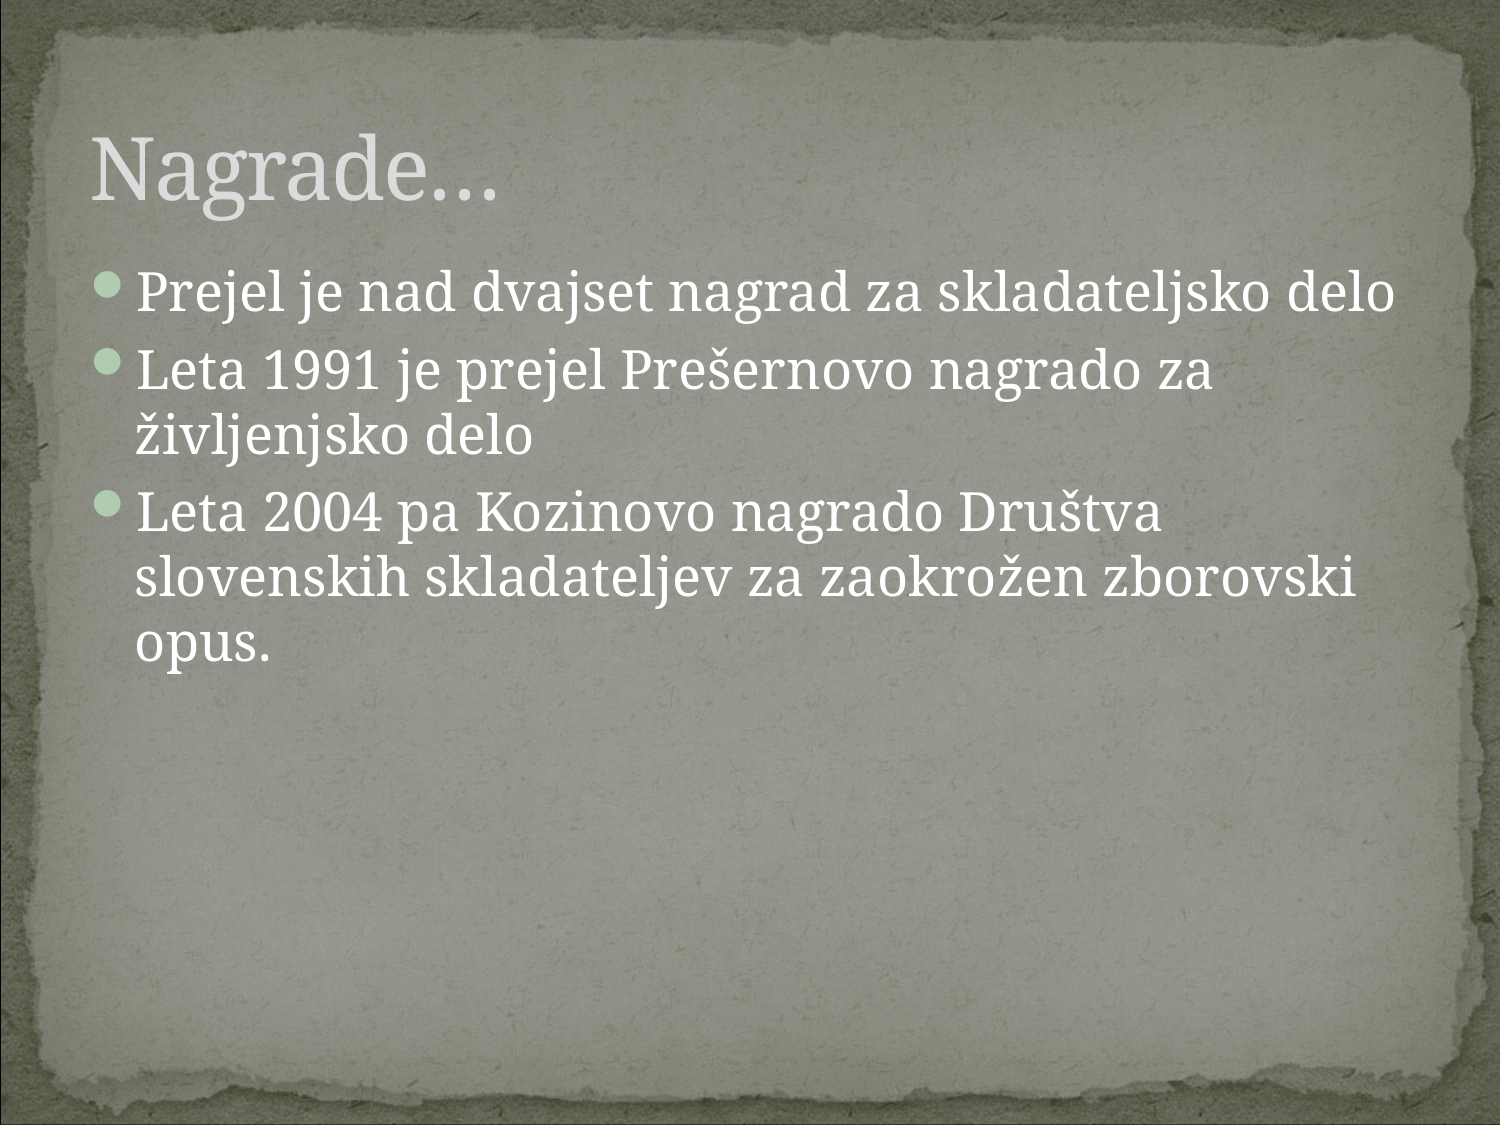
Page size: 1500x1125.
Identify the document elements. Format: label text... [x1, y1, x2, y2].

list Prejel je nad dvajset nagrad za skladateljsko delo Leta 1991 je prejel Prešernovo nagrado za življenjsko delo Leta 2004 pa Kozinovo nagrado Društva slovenskih skladateljev za zaokrožen zborovski opus. [75, 249, 1425, 1000]
picture [0, 0, 1500, 1125]
title Nagrade… [75, 24, 1425, 225]
